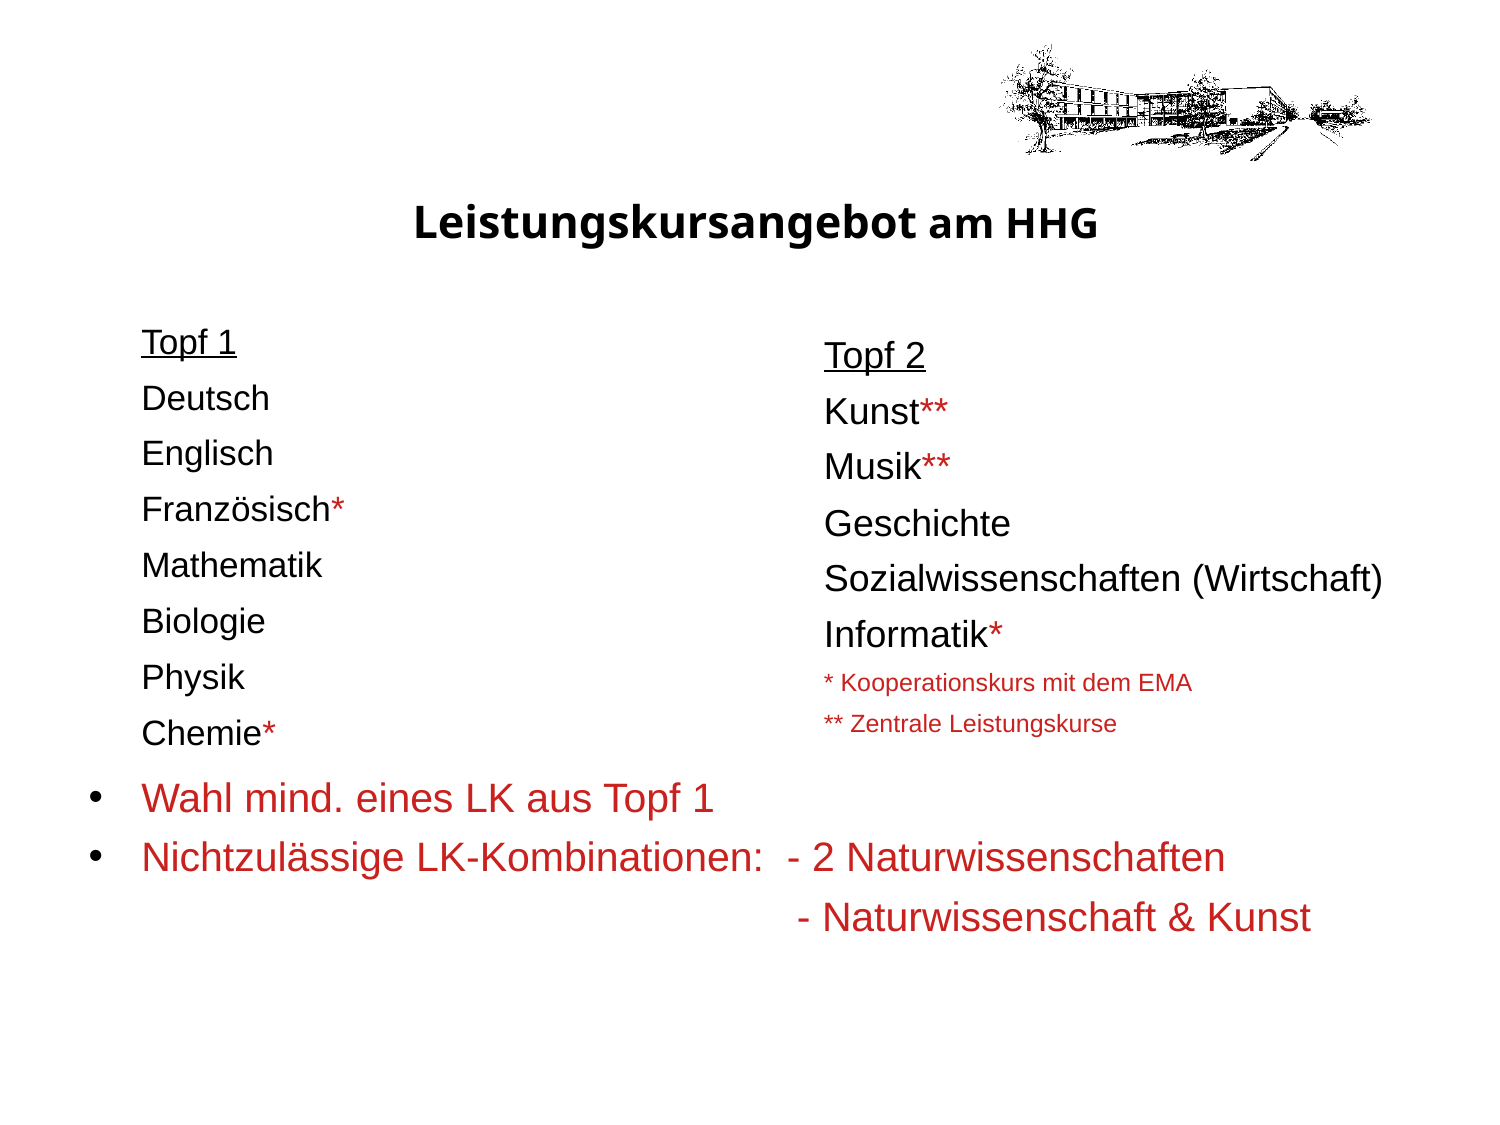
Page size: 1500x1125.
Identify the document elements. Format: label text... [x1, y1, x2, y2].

list Topf 2 Kunst** Musik** Geschichte Sozialwissenschaften (Wirtschaft) Informatik* * Kooperationskurs mit dem EMA ** Zentrale Leistungskurse [767, 330, 1414, 744]
title Leistungskursangebot am HHG [94, 165, 1418, 277]
list Topf 1 Deutsch Englisch Französisch* Mathematik Biologie Physik Chemie* [88, 318, 735, 756]
list Wahl mind. eines LK aus Topf 1 Nichtzulässige LK-Kombinationen: - 2 Naturwissenschaften - Naturwissenschaft & Kunst [88, 771, 1412, 941]
picture [982, 32, 1378, 163]
